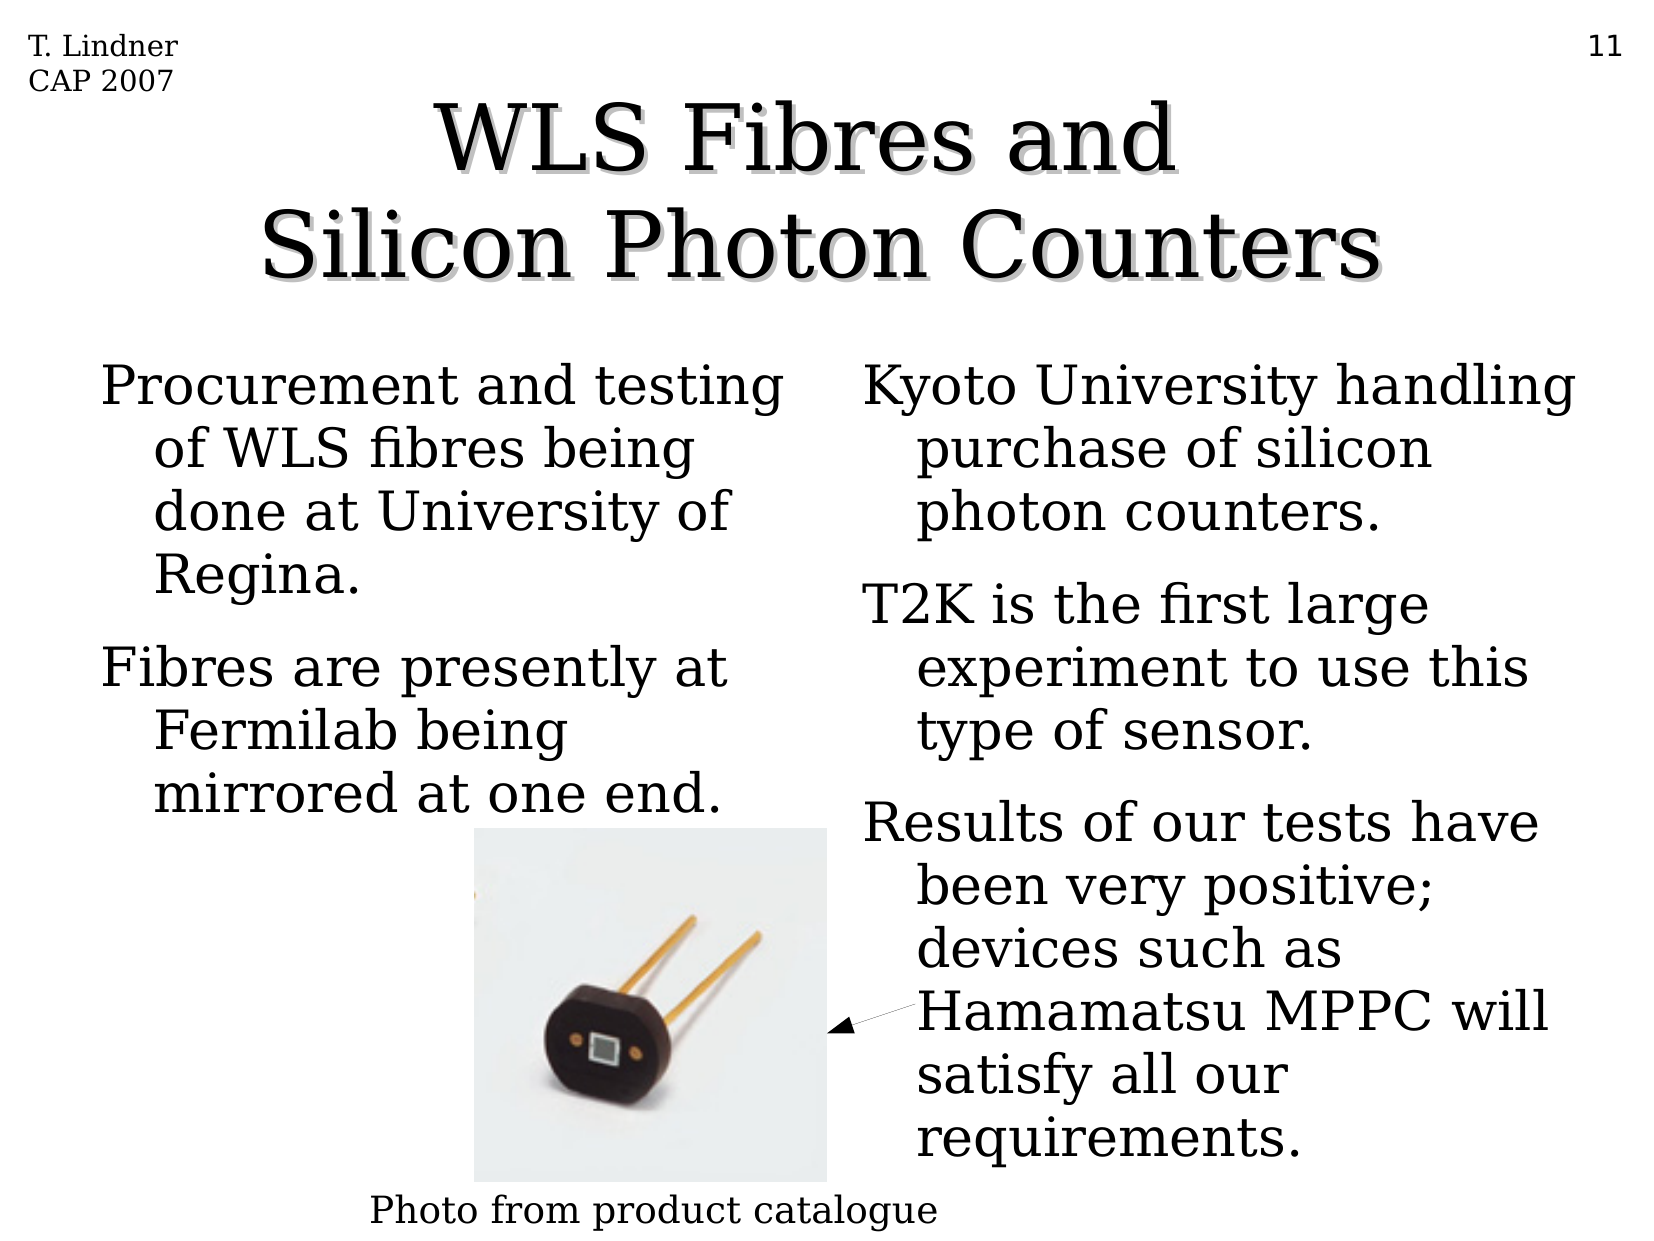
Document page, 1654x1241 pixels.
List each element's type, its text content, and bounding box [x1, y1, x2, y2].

title WLS Fibres and Silicon Photon Counters [76, 84, 1565, 299]
list Procurement and testing of WLS fibres being done at University of Regina. Fibres are presently at Fermilab being mirrored at one end. [82, 354, 809, 1109]
list Kyoto University handling purchase of silicon photon counters. T2K is the first large experiment to use this type of sensor. Results of our tests have been very positive; devices such as Hamamatsu MPPC will satisfy all our requirements. [845, 354, 1595, 1170]
picture [474, 828, 827, 1181]
text_box Photo from product catalogue [354, 1181, 954, 1241]
